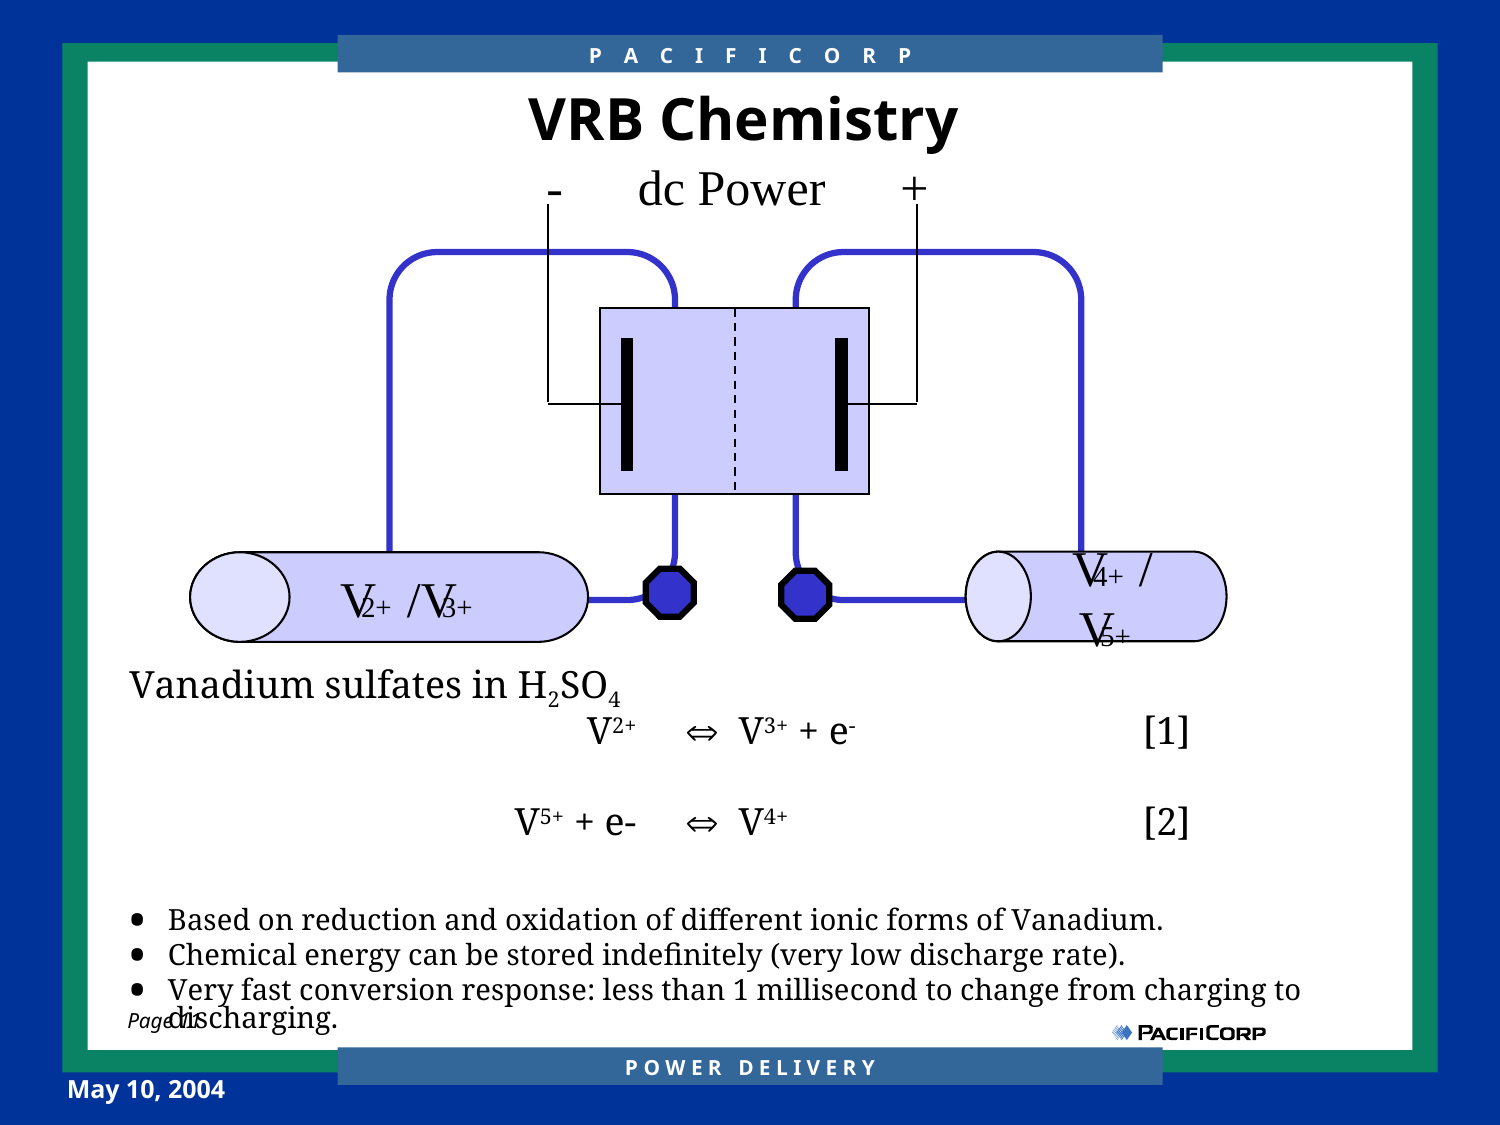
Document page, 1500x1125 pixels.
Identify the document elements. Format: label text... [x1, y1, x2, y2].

text_box V4+/V5+ [1002, 551, 1227, 642]
text_box [781, 570, 830, 619]
text_box [599, 308, 869, 494]
text_box - dc Power + [491, 147, 984, 224]
list Vanadium sulfates in H2SO4 V2+  V3+ + e- [1] V5+ + e-  V4+ [2] Based on reduction and oxidation of different ionic forms of Vanadium. Chemical energy can be stored indefinitely (very low discharge rate). Very fast conversion response: less than 1 millisecond to change from charging to discharging. [114, 658, 1446, 1044]
text_box V2+/V3+ [249, 552, 589, 642]
title VRB Chemistry [87, 72, 1400, 161]
text_box [645, 568, 694, 617]
